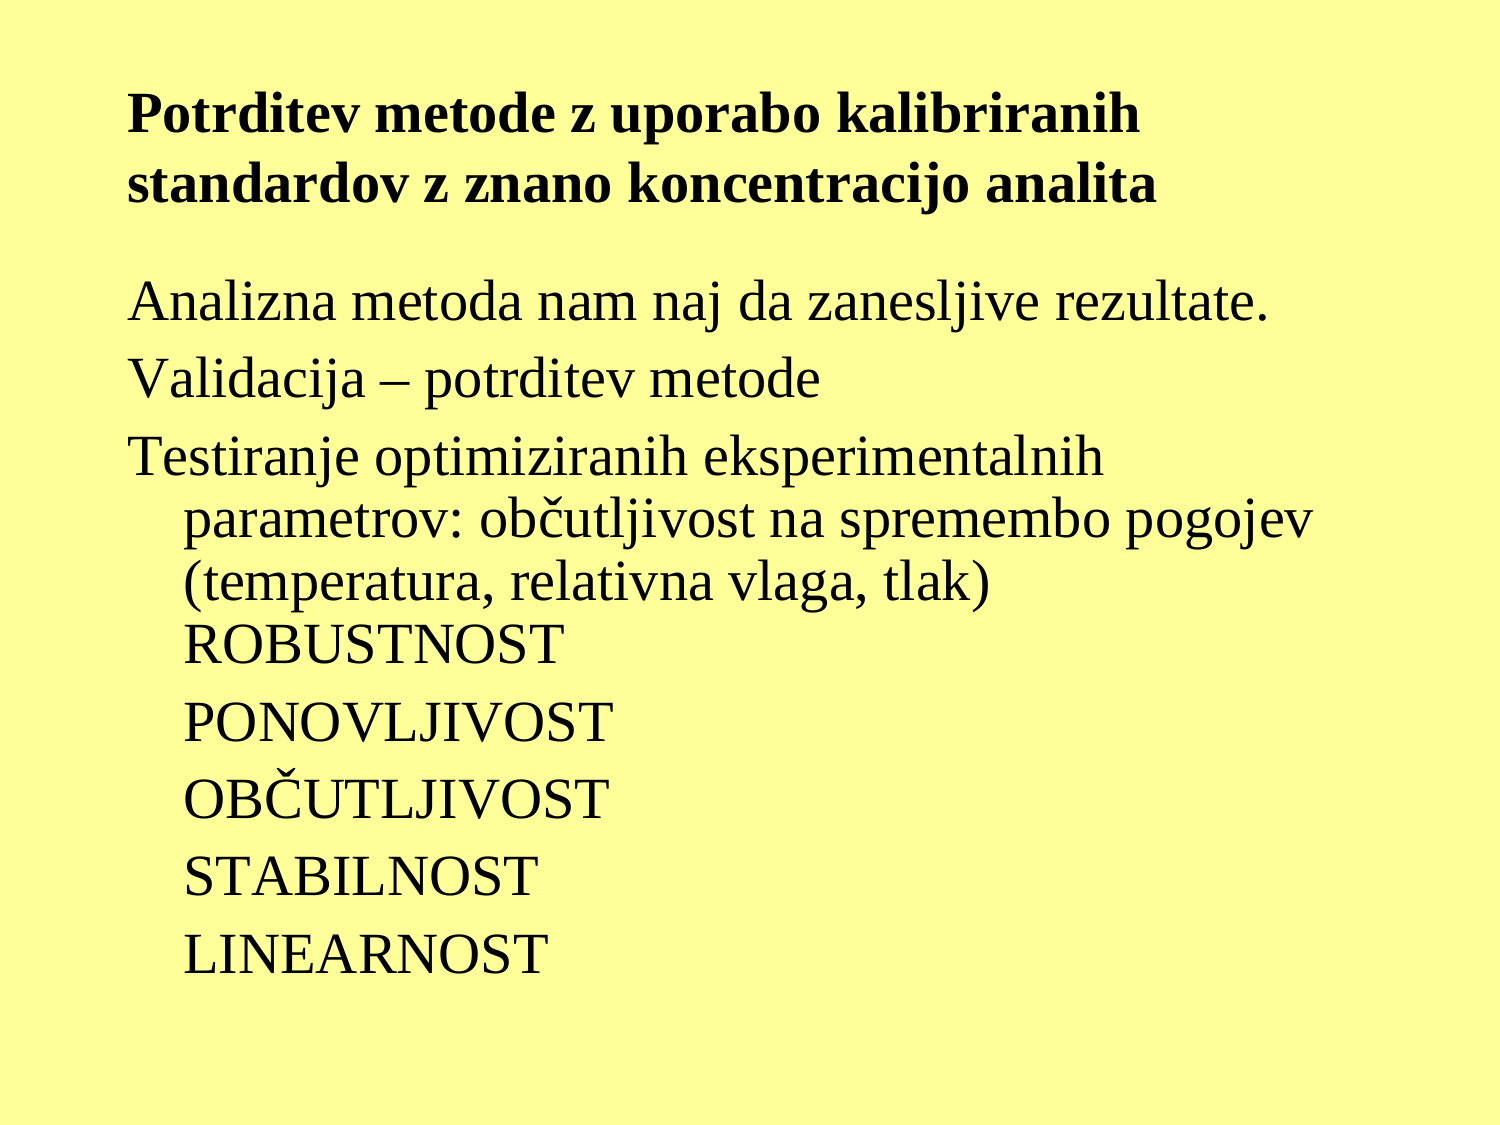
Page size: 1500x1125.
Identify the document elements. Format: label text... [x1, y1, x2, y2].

list Analizna metoda nam naj da zanesljive rezultate. Validacija – potrditev metode Testiranje optimiziranih eksperimentalnih parametrov: občutljivost na spremembo pogojev (temperatura, relativna vlaga, tlak) ROBUSTNOST PONOVLJIVOST OBČUTLJIVOST STABILNOST LINEARNOST [112, 262, 1388, 995]
title Potrditev metode z uporabo kalibriranih standardov z znano koncentracijo analita [112, 49, 1388, 238]
